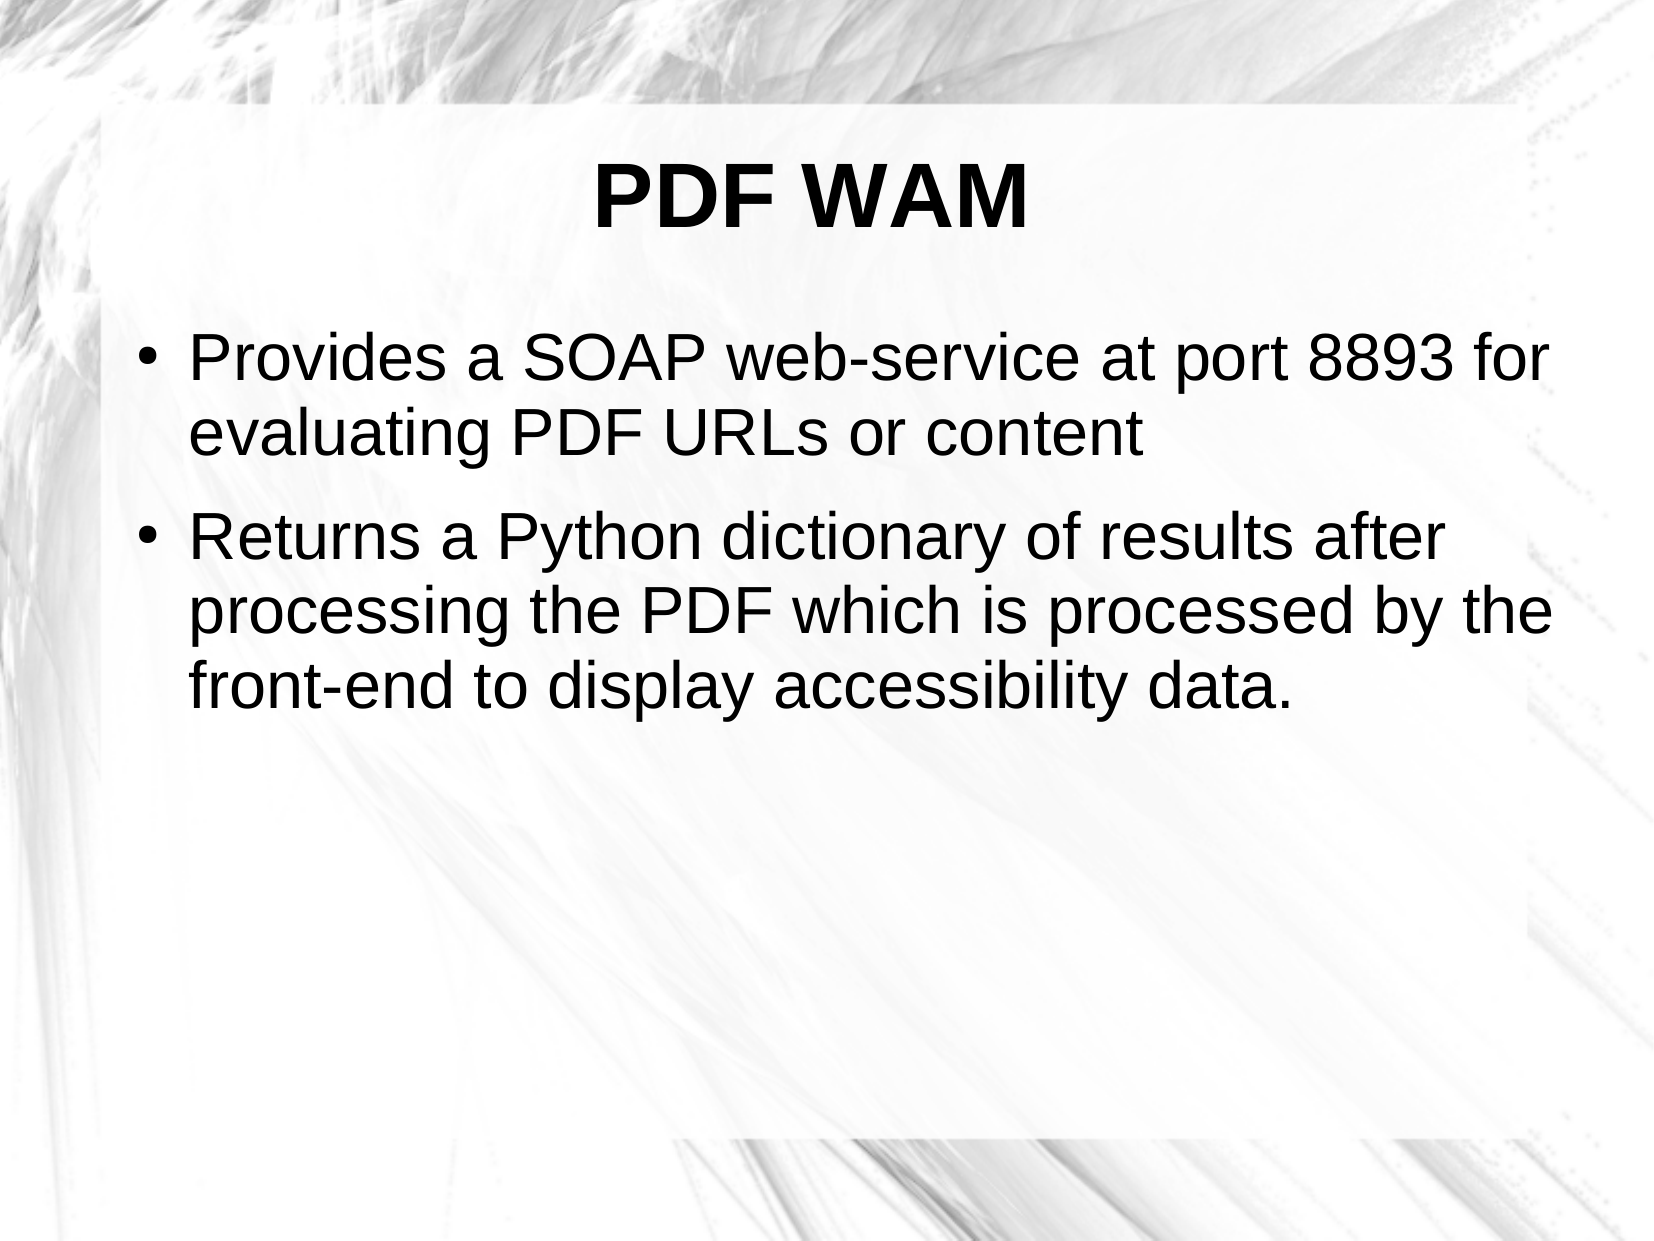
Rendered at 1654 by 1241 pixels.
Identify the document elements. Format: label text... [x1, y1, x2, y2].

list Provides a SOAP web-service at port 8893 for evaluating PDF URLs or content Returns a Python dictionary of results after processing the PDF which is processed by the front-end to display accessibility data. [118, 319, 1571, 945]
title PDF WAM [118, 112, 1506, 281]
picture [0, 0, 1654, 1241]
